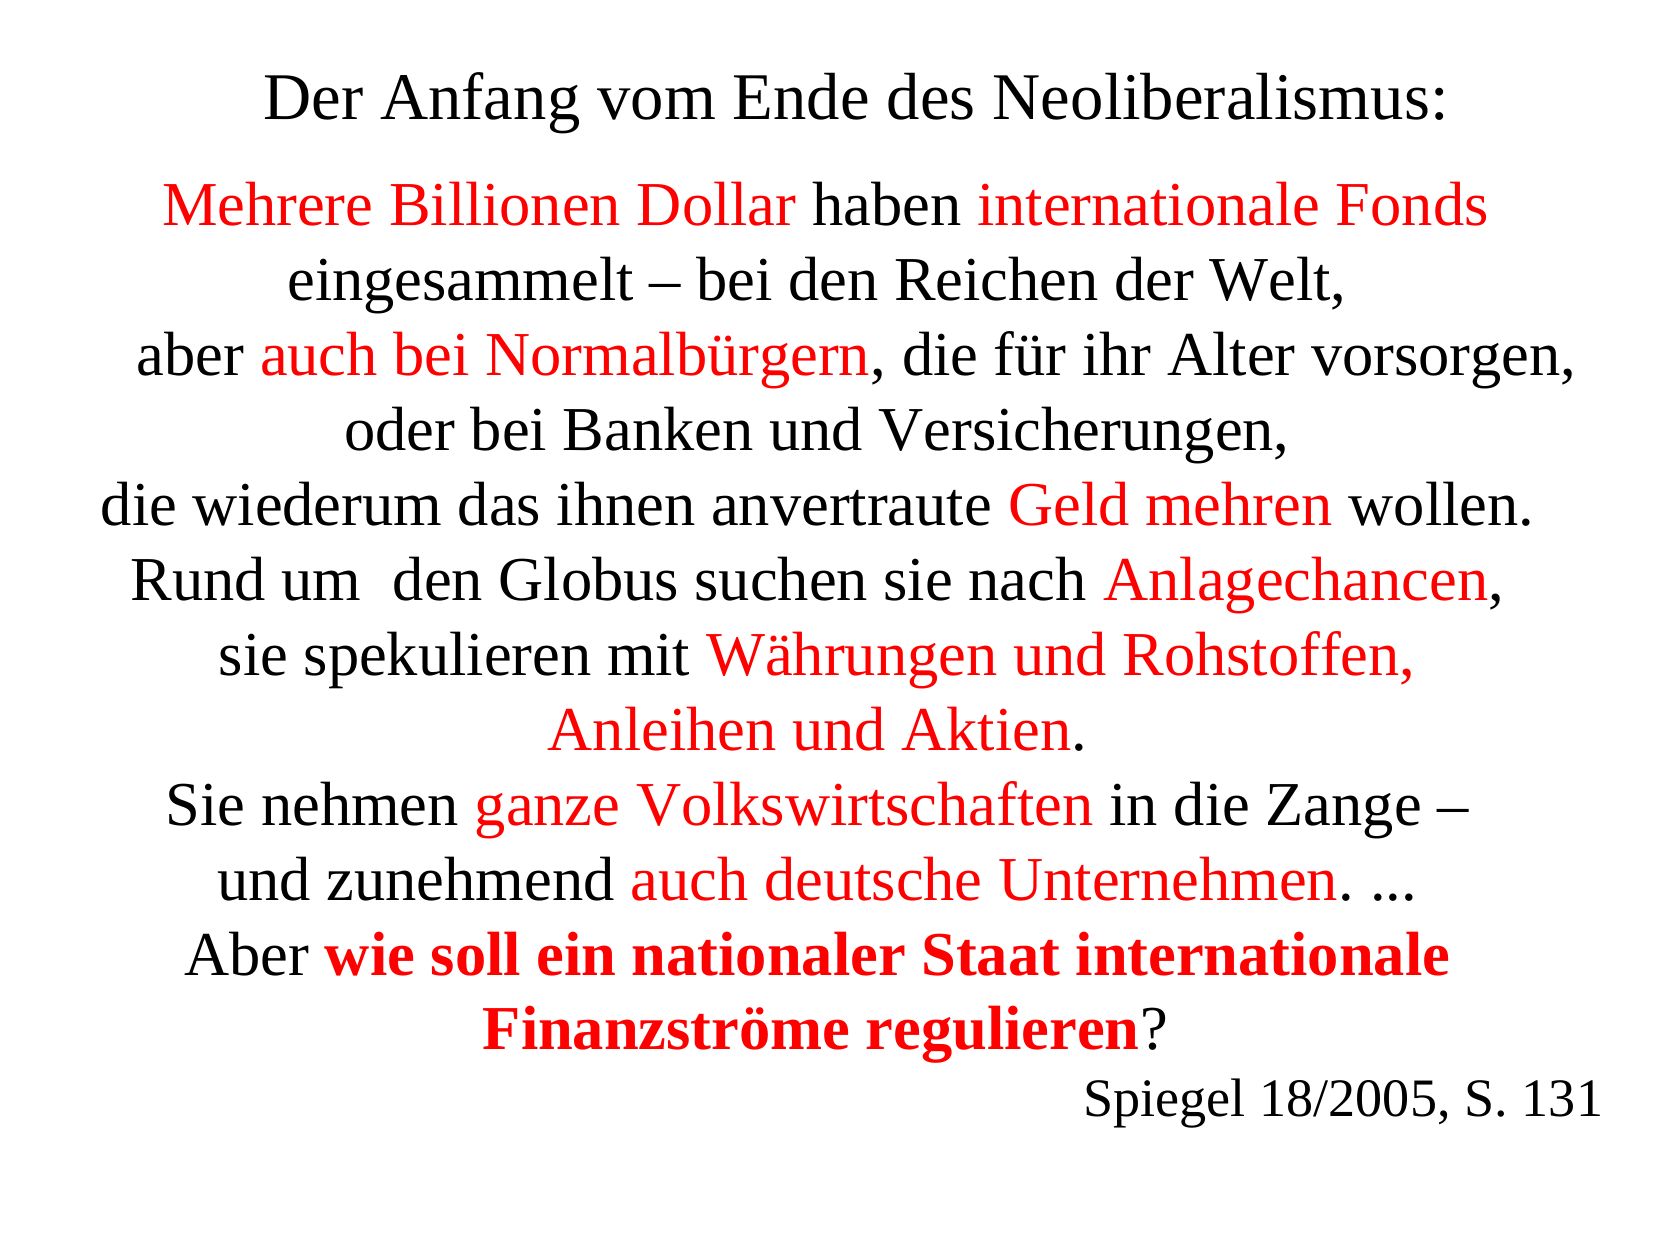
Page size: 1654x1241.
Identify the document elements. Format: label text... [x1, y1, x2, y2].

text_box Der Anfang vom Ende des Neoliberalismus: Mehrere Billionen Dollar haben internationale Fonds eingesammelt – bei den Reichen der Welt, aber auch bei Normalbürgern, die für ihr Alter vorsorgen, oder bei Banken und Versicherungen, die wiederum das ihnen anvertraute Geld mehren wollen. Rund um den Globus suchen sie nach Anlagechancen, sie spekulieren mit Währungen und Rohstoffen, Anleihen und Aktien. Sie nehmen ganze Volkswirtschaften in die Zange – und zunehmend auch deutsche Unternehmen. ... Aber wie soll ein nationaler Staat internationale Finanzströme regulieren? Spiegel 18/2005, S. 131 [47, 53, 1604, 1128]
